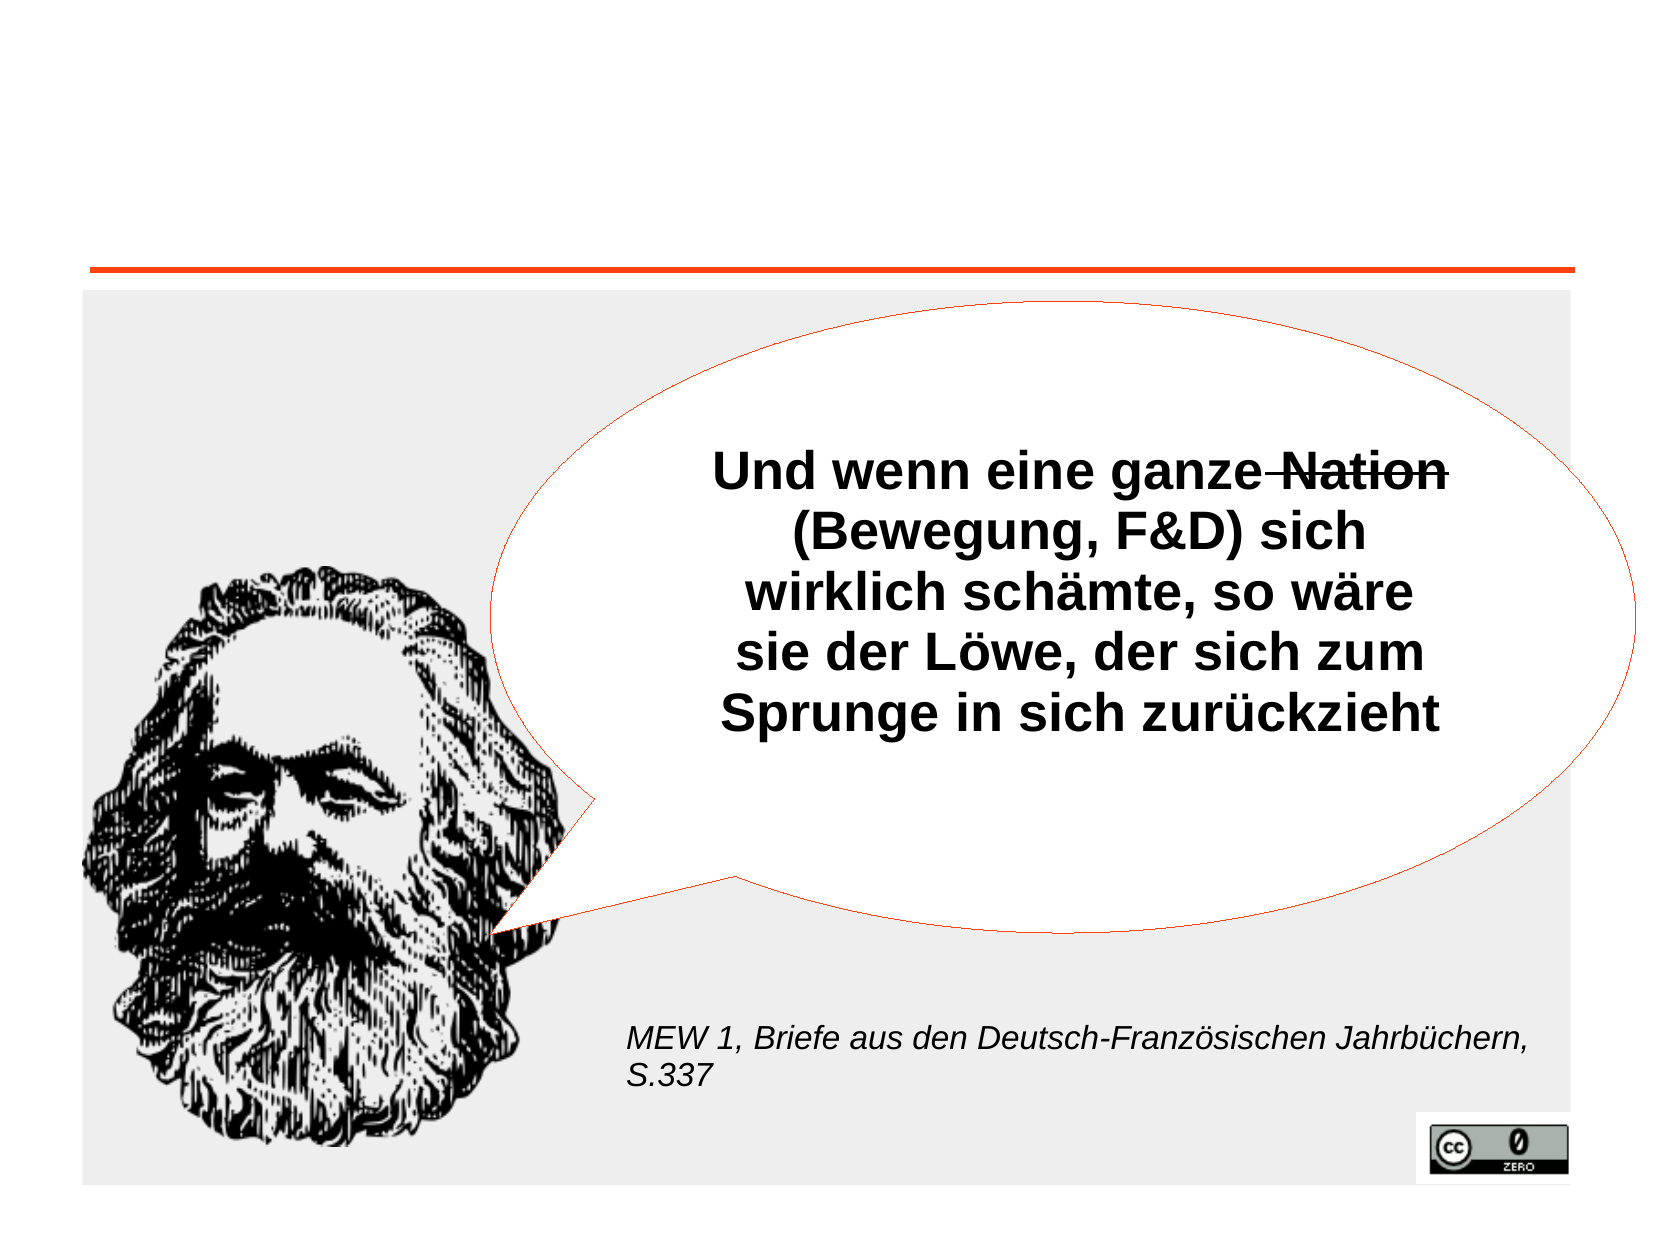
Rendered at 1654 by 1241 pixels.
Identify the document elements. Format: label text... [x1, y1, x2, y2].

text_box Und wenn eine ganze Nation (Bewegung, F&D) sich wirklich schämte, so wäre sie der Löwe, der sich zum Sprunge in sich zurückzieht [489, 301, 1636, 935]
text_box MEW 1, Briefe aus den Deutsch-Französischen Jahrbüchern, S.337 [611, 1012, 1587, 1112]
picture [82, 566, 573, 1147]
picture [1416, 1112, 1580, 1184]
